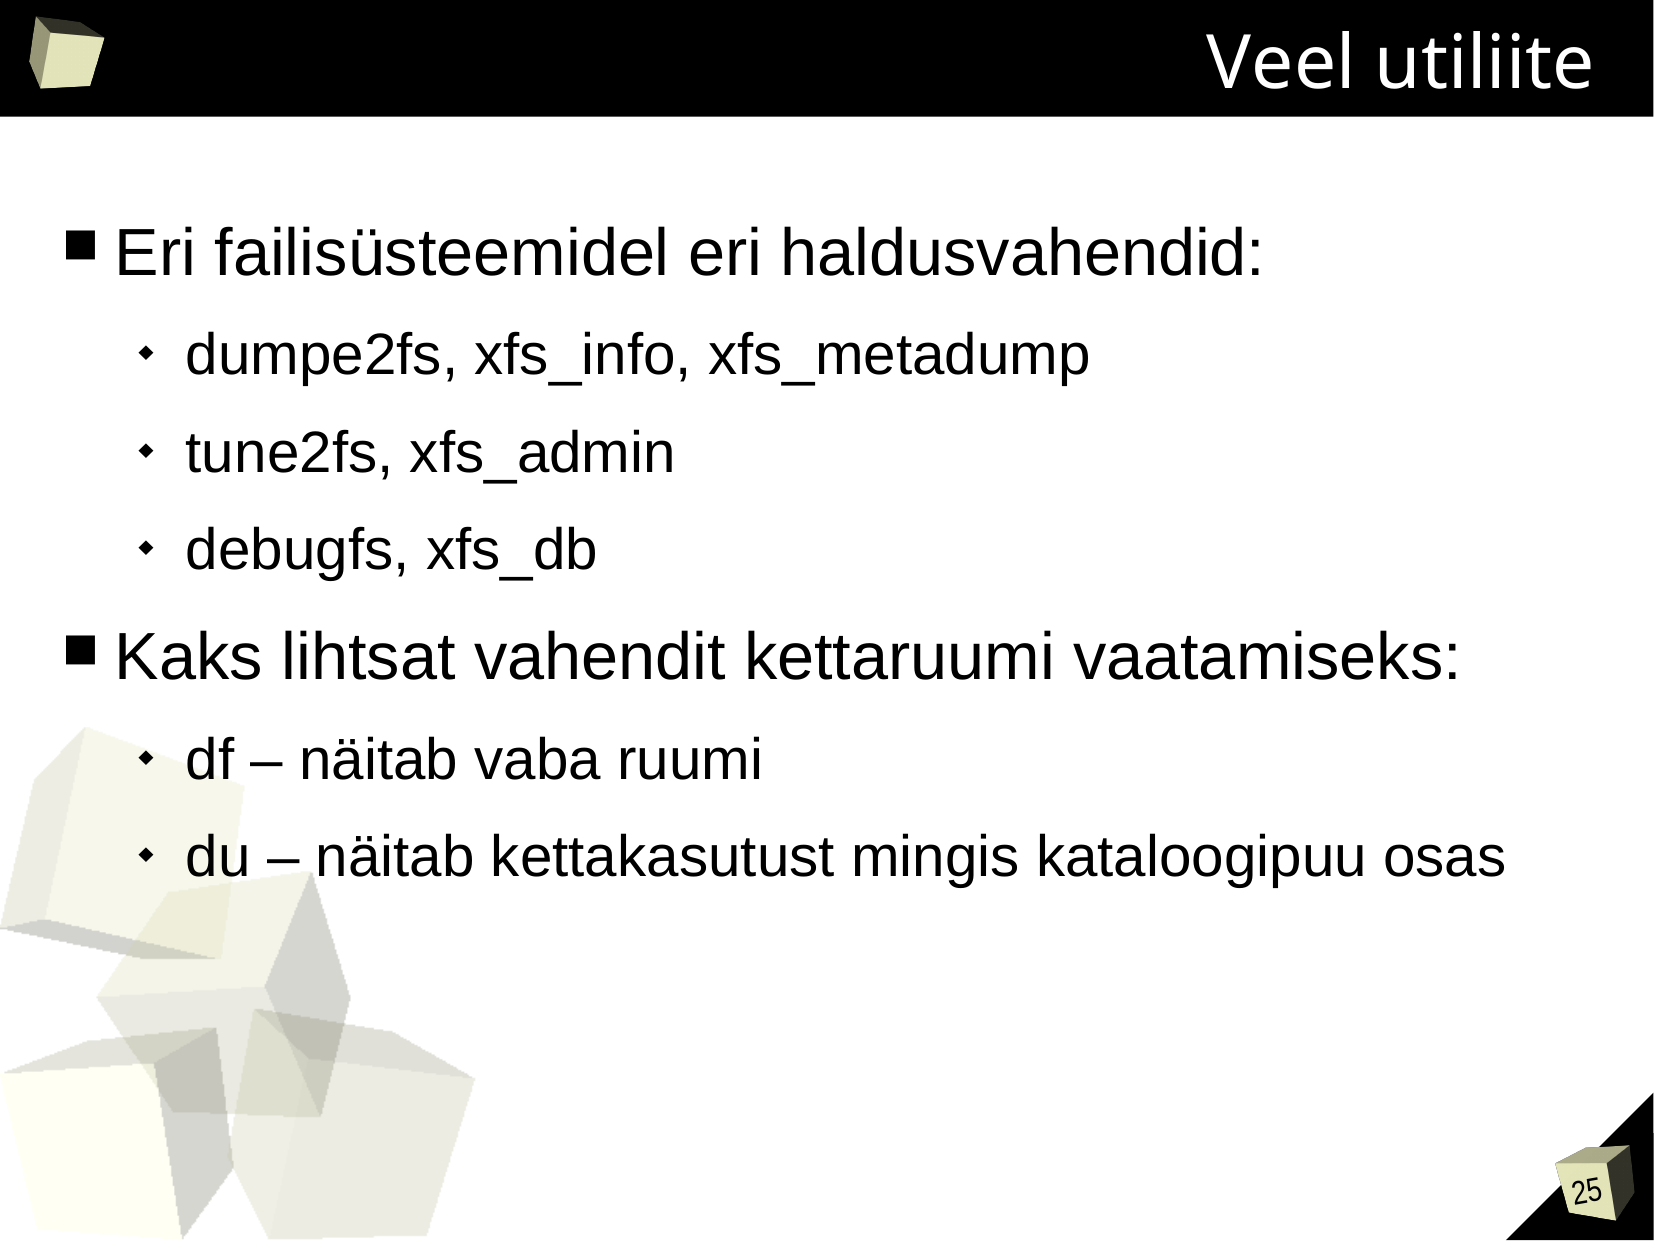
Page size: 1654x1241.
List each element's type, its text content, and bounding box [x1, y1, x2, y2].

title Veel utiliite [118, 0, 1595, 119]
list Eri failisüsteemidel eri haldusvahendid: dumpe2fs, xfs_info, xfs_metadump tune2fs, xfs_admin debugfs, xfs_db Kaks lihtsat vahendit kettaruumi vaatamiseks: df – näitab vaba ruumi du – näitab kettakasutust mingis kataloogipuu osas [44, 177, 1611, 1214]
picture [0, 726, 477, 1241]
